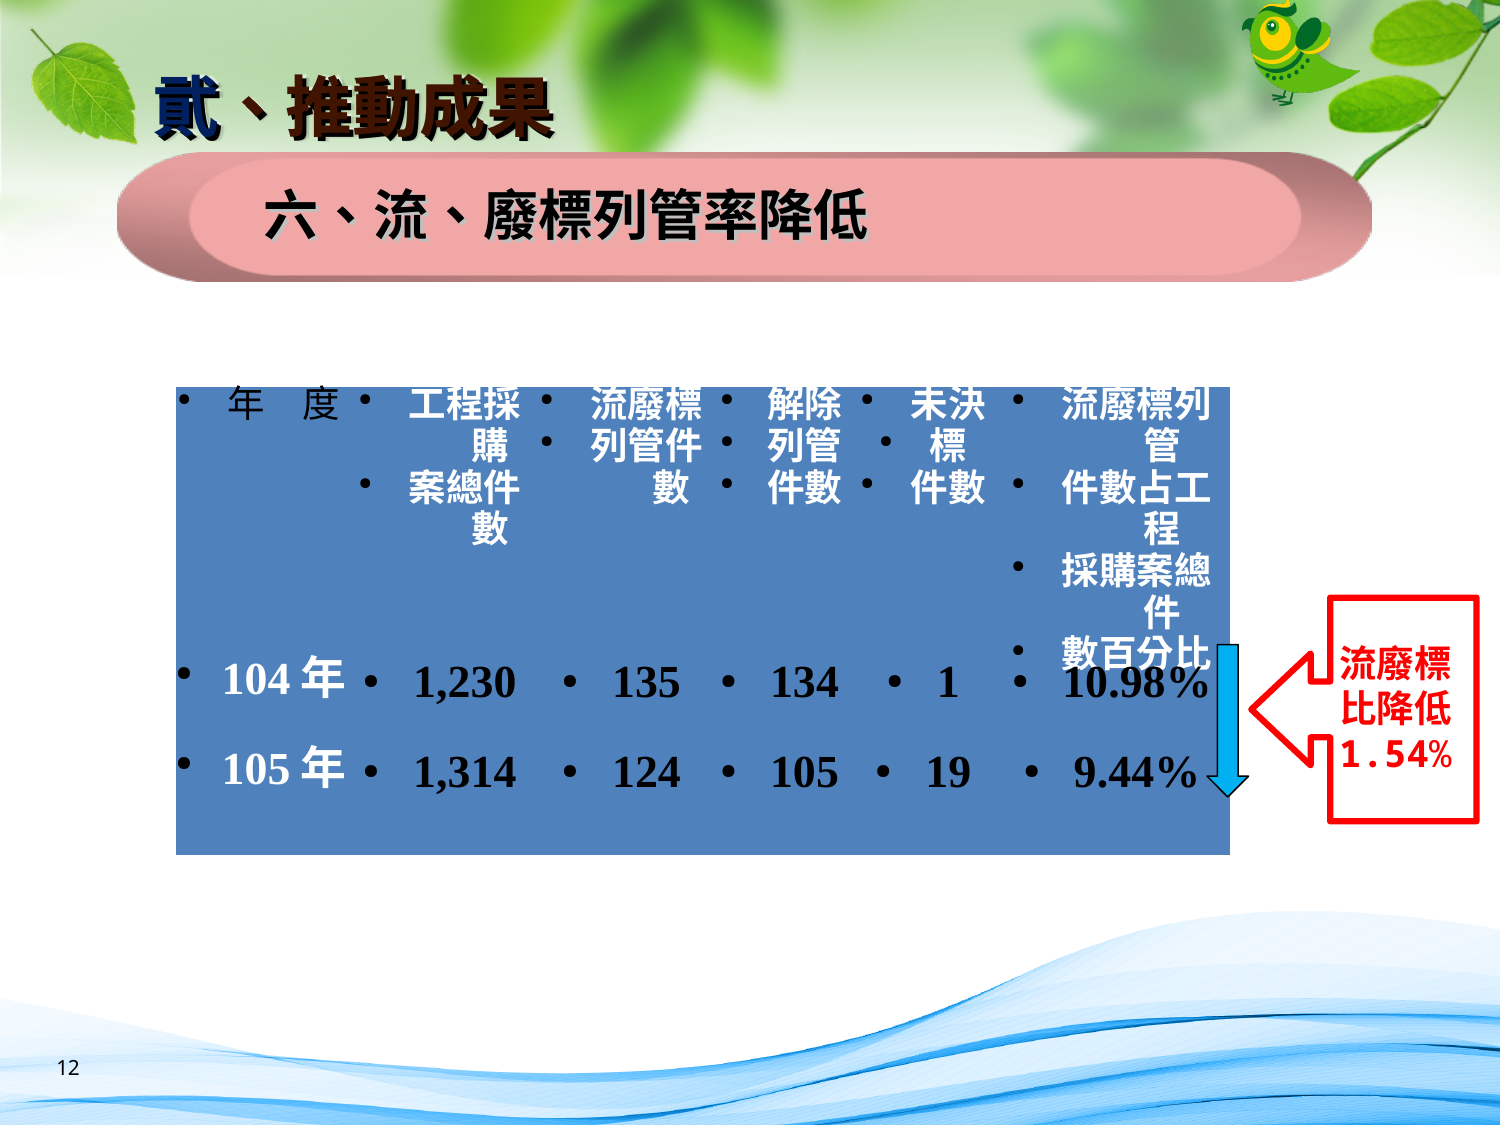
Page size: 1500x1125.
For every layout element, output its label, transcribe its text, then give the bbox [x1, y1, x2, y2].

table_cell 105 [800, 769, 807, 785]
table_cell 19 [853, 769, 1008, 855]
table_cell 124 [537, 769, 720, 855]
table_cell 9.44% [1008, 769, 1230, 855]
table_header 年 度 [309, 665, 323, 671]
table_header 年 度 [238, 401, 246, 409]
table_cell 1 [956, 759, 963, 769]
table_cell 1,314 [357, 769, 537, 855]
text_box 流廢標比降低1.54% [1324, 633, 1500, 783]
picture [0, 890, 1500, 1125]
table_cell 105年 [252, 769, 259, 782]
table_cell 1 [853, 679, 1008, 769]
text_box 12 [41, 1046, 129, 1099]
table_cell 105 [720, 769, 853, 855]
table_header 流廢標列管 件數占工程 採購案總件 數百分比 [1008, 387, 1230, 679]
table_cell 104年 [176, 679, 357, 769]
table_cell 135 [537, 679, 720, 769]
table_cell 1,230 [501, 679, 508, 695]
picture [117, 152, 1372, 282]
table_cell 104年 [252, 756, 259, 769]
table_cell 104年 [309, 755, 323, 761]
table_cell 10.98% [1008, 679, 1217, 769]
table_header 解除 列管 件數 [720, 387, 853, 679]
table_header 年 度 [176, 387, 357, 679]
table_header 年 度 [252, 666, 259, 679]
table_header 流廢標 列管件數 [537, 387, 720, 679]
text_box [1207, 644, 1249, 797]
table_header 未決 標 件數 [853, 387, 1008, 679]
table_header 解除 列管 件數 [815, 387, 827, 404]
table_cell 105年 [176, 769, 357, 855]
table_cell 1,230 [357, 679, 537, 769]
list 六、流、廢標列管率降低 [199, 164, 1348, 259]
title 貮、推動成果 [137, 57, 1325, 150]
table_cell 134 [720, 679, 853, 769]
table_cell 134 [800, 759, 807, 769]
table_cell 104年 [252, 679, 259, 692]
table_header 工程採購 案總件數 [357, 387, 537, 679]
